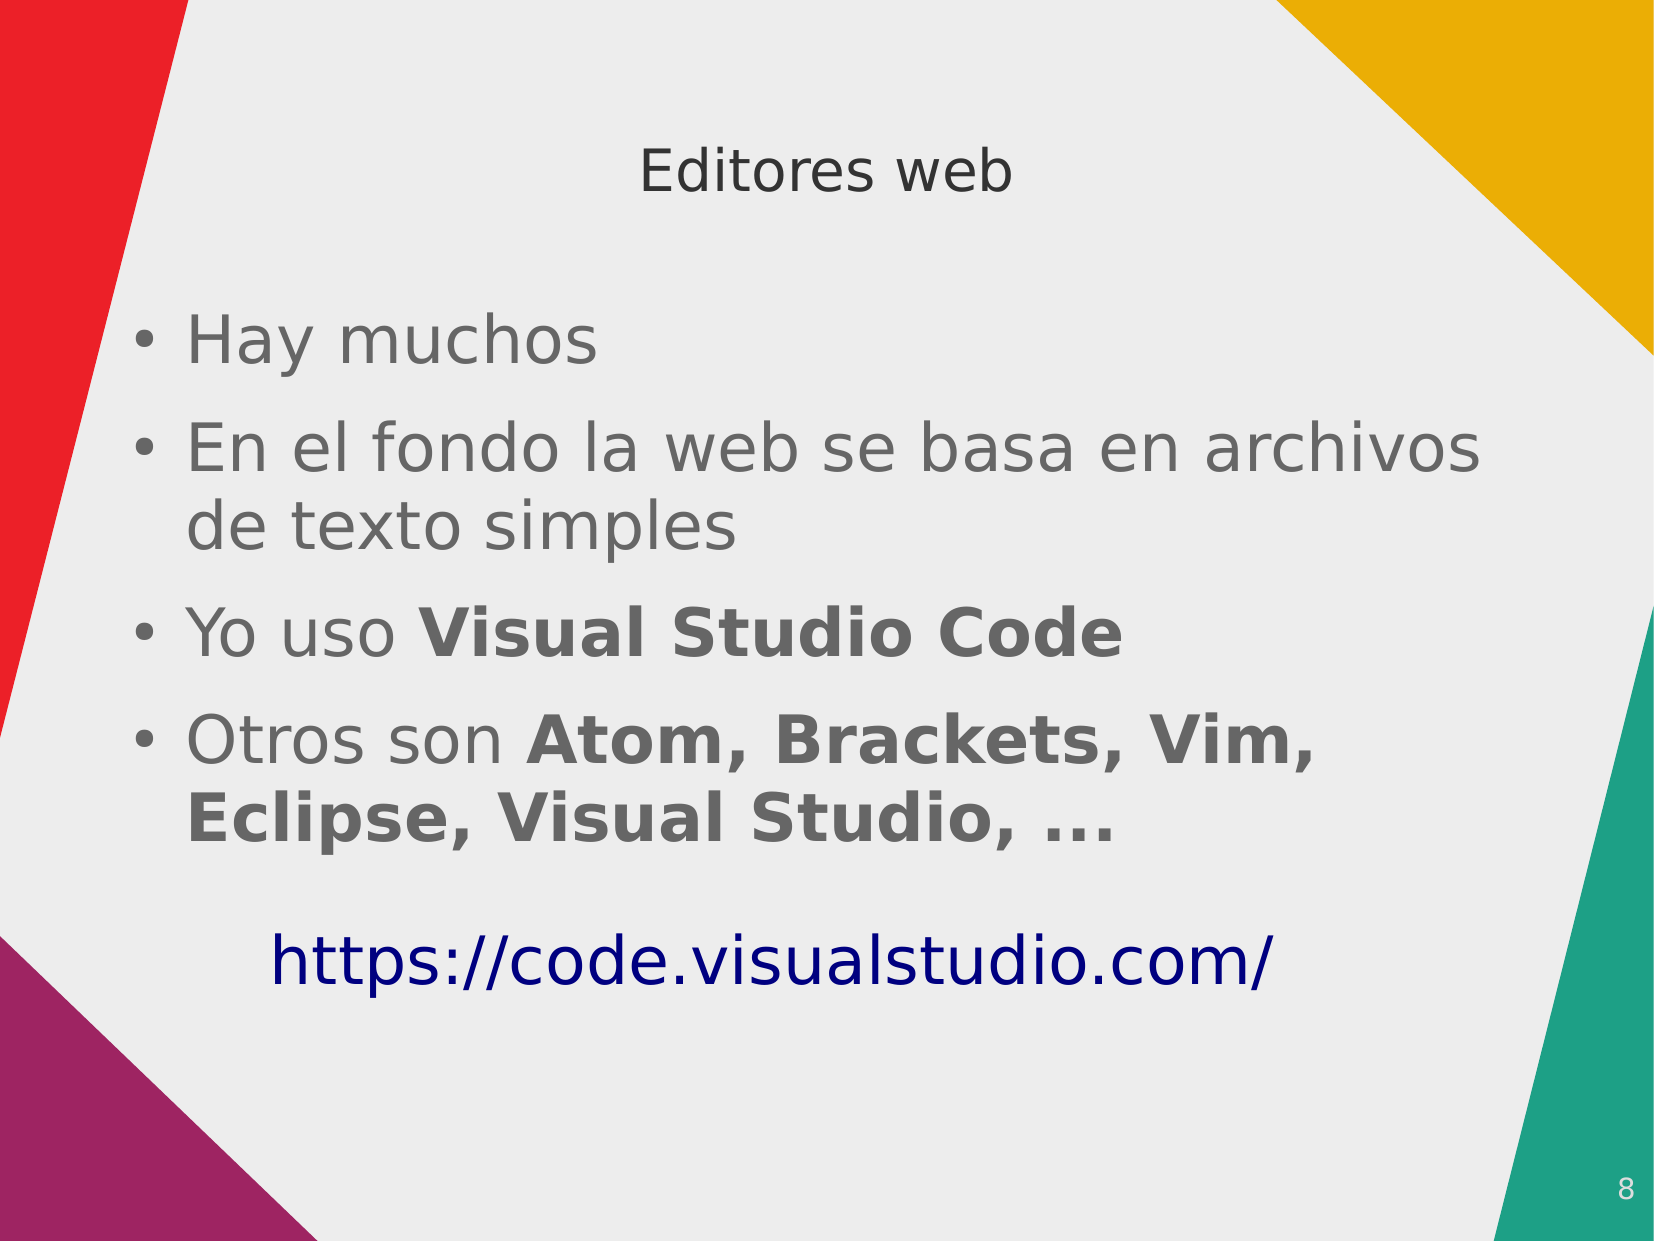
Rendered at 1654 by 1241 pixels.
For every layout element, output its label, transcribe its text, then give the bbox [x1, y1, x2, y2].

list Hay muchos En el fondo la web se basa en archivos de texto simples Yo uso Visual Studio Code Otros son Atom, Brackets, Vim, Eclipse, Visual Studio, ... [114, 302, 1539, 1033]
title Editores web [114, 73, 1539, 271]
text_box https://code.visualstudio.com/ [255, 915, 1426, 1008]
